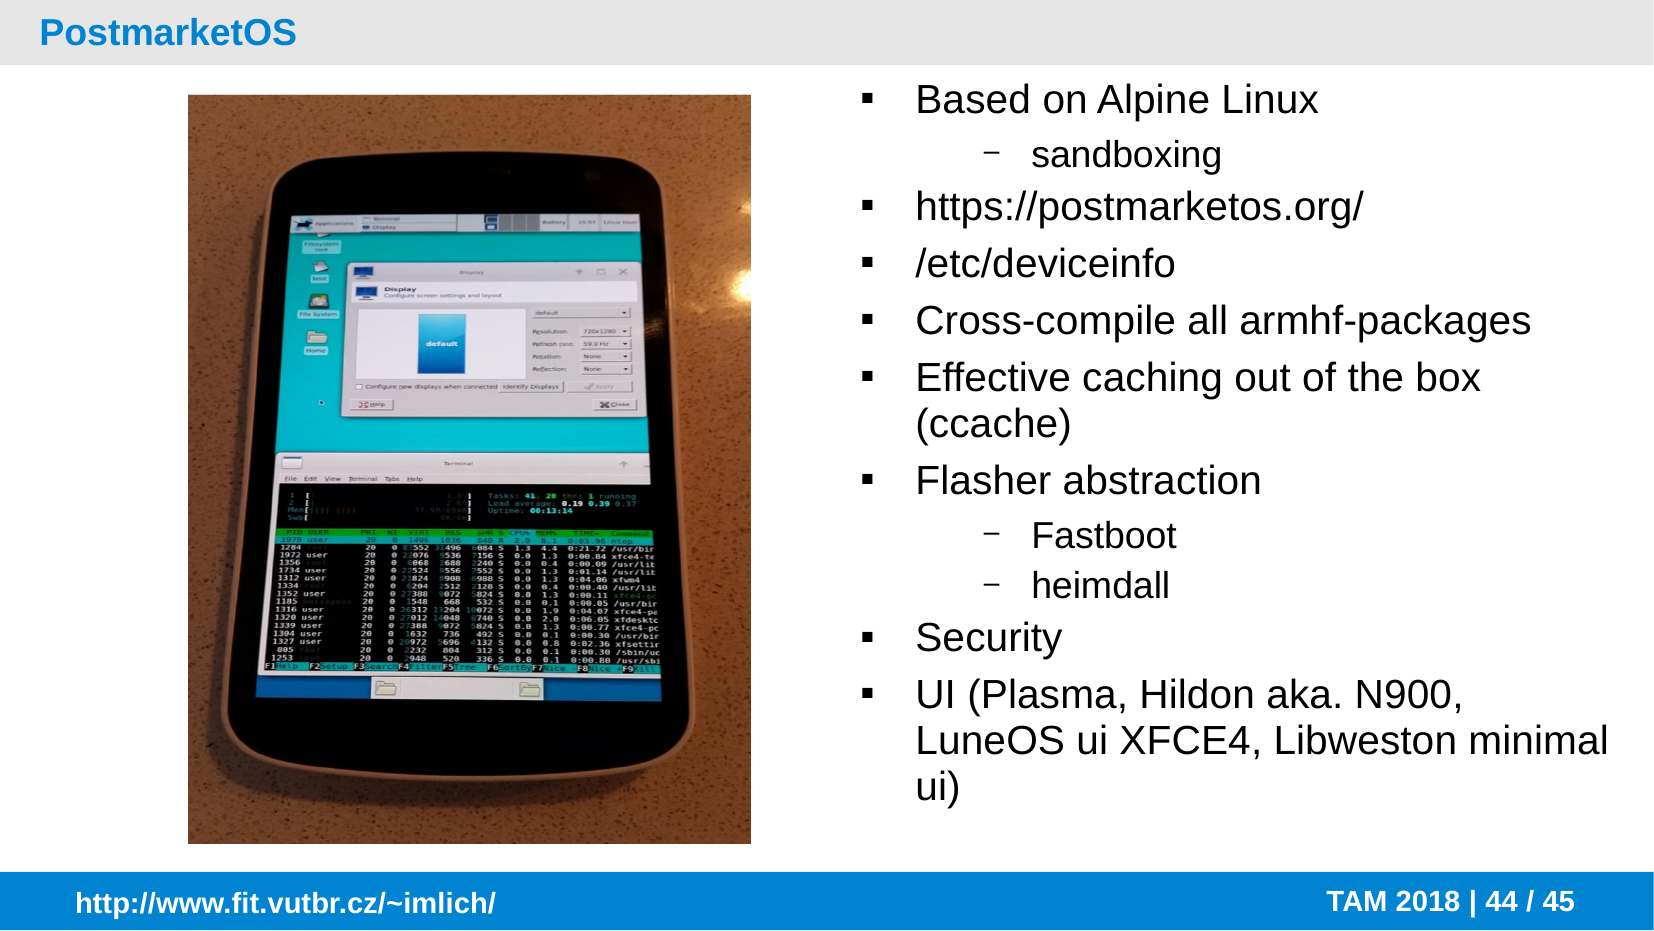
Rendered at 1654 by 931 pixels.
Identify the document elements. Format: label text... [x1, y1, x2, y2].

picture [187, 94, 751, 844]
title PostmarketOS [39, 4, 1615, 61]
list Based on Alpine Linux sandboxing https://postmarketos.org/ /etc/deviceinfo Cross-compile all armhf-packages Effective caching out of the box (ccache) Flasher abstraction Fastboot heimdall Security UI (Plasma, Hildon aka. N900, LuneOS ui XFCE4, Libweston minimal ui) [844, 76, 1614, 859]
